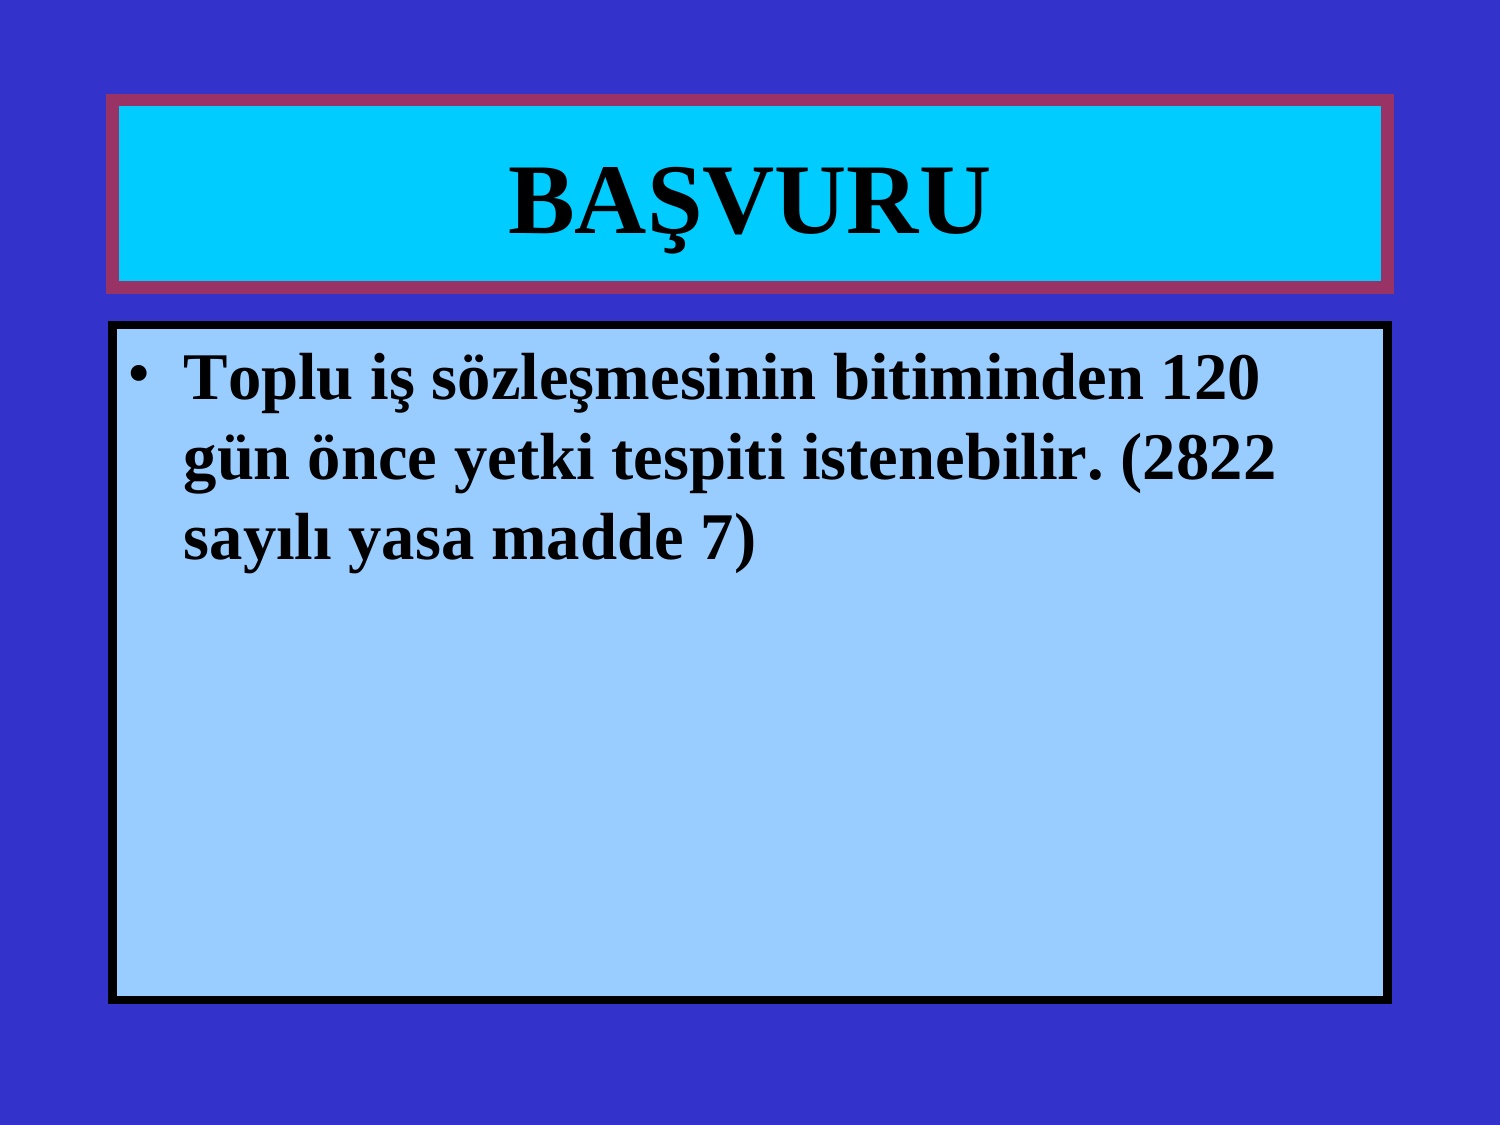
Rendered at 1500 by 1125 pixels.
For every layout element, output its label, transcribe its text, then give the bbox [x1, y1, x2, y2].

title BAŞVURU [112, 99, 1388, 288]
list Toplu iş sözleşmesinin bitiminden 120 gün önce yetki tespiti istenebilir. (2822 sayılı yasa madde 7) [112, 324, 1388, 1000]
